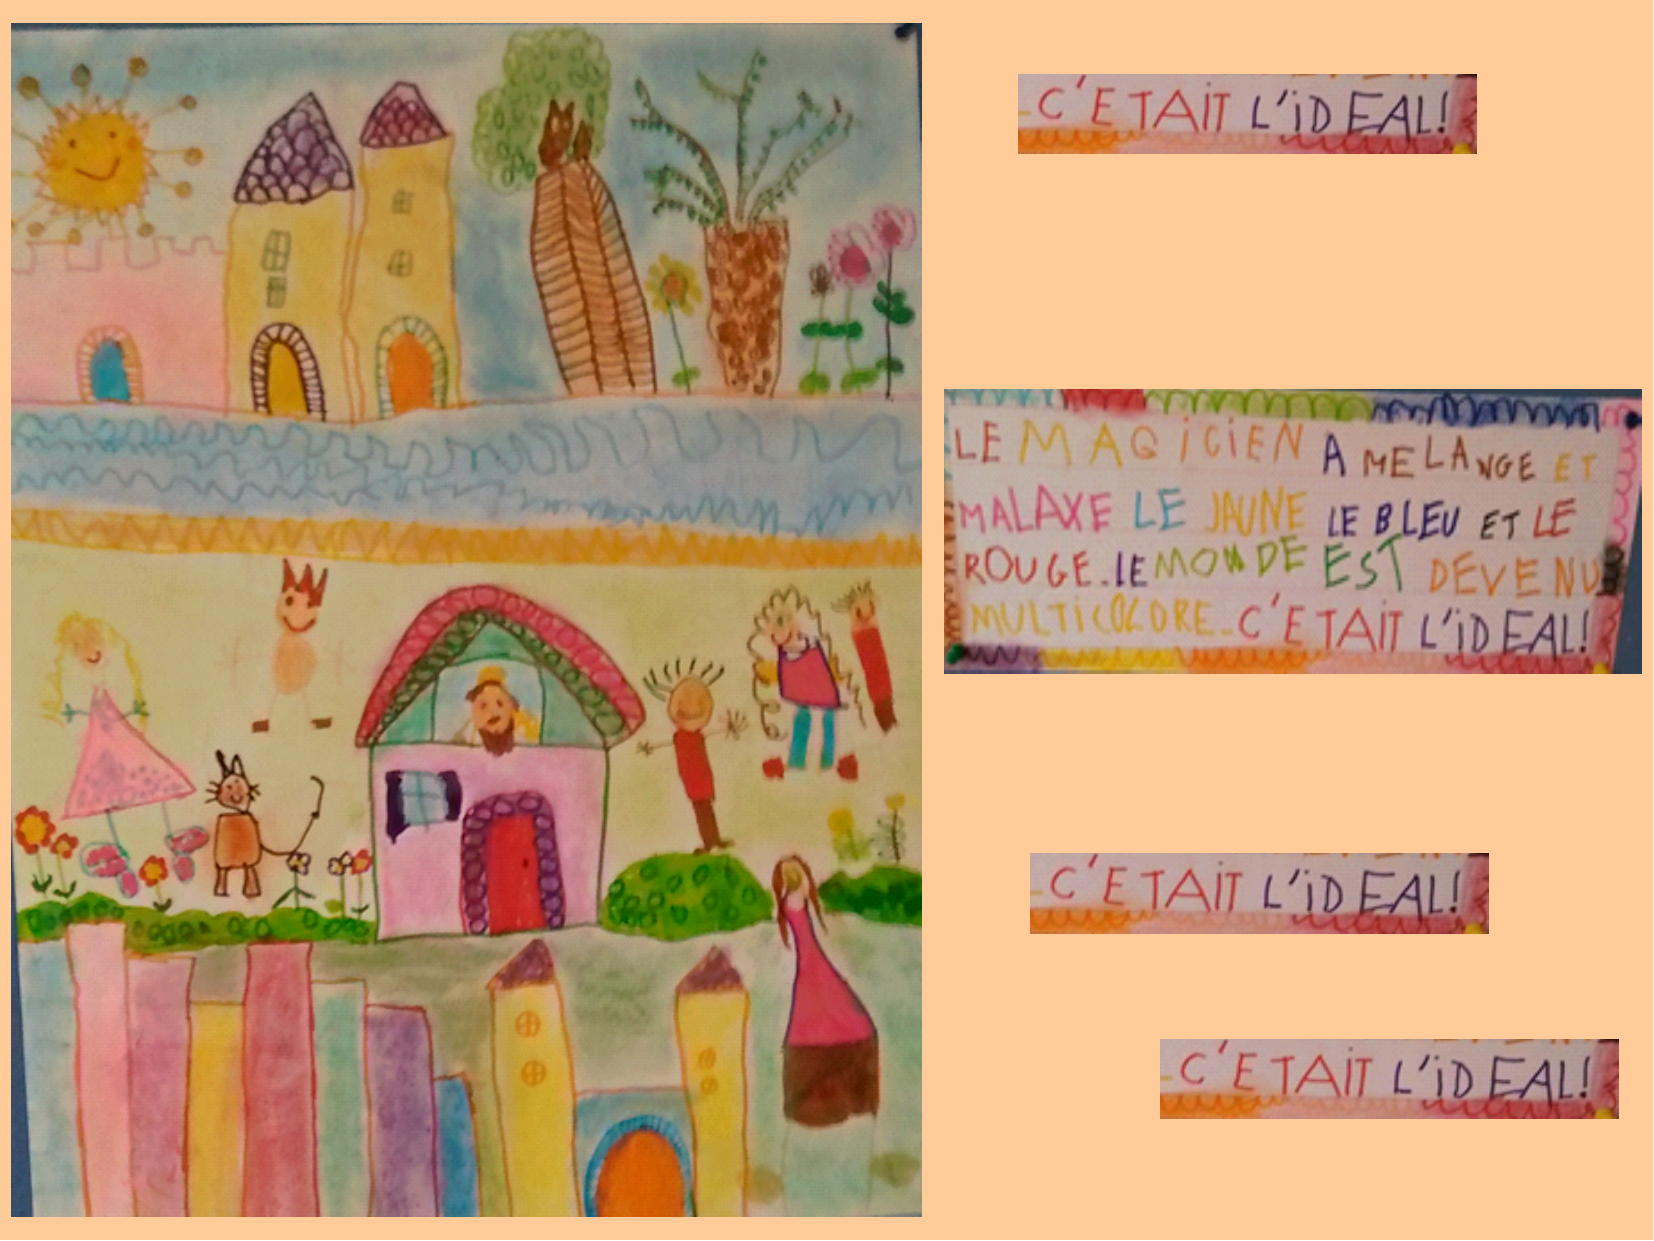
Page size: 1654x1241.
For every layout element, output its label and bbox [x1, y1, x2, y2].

picture [1160, 1039, 1619, 1119]
picture [1018, 74, 1477, 154]
picture [11, 23, 922, 1217]
picture [1030, 853, 1489, 934]
picture [944, 389, 1642, 674]
